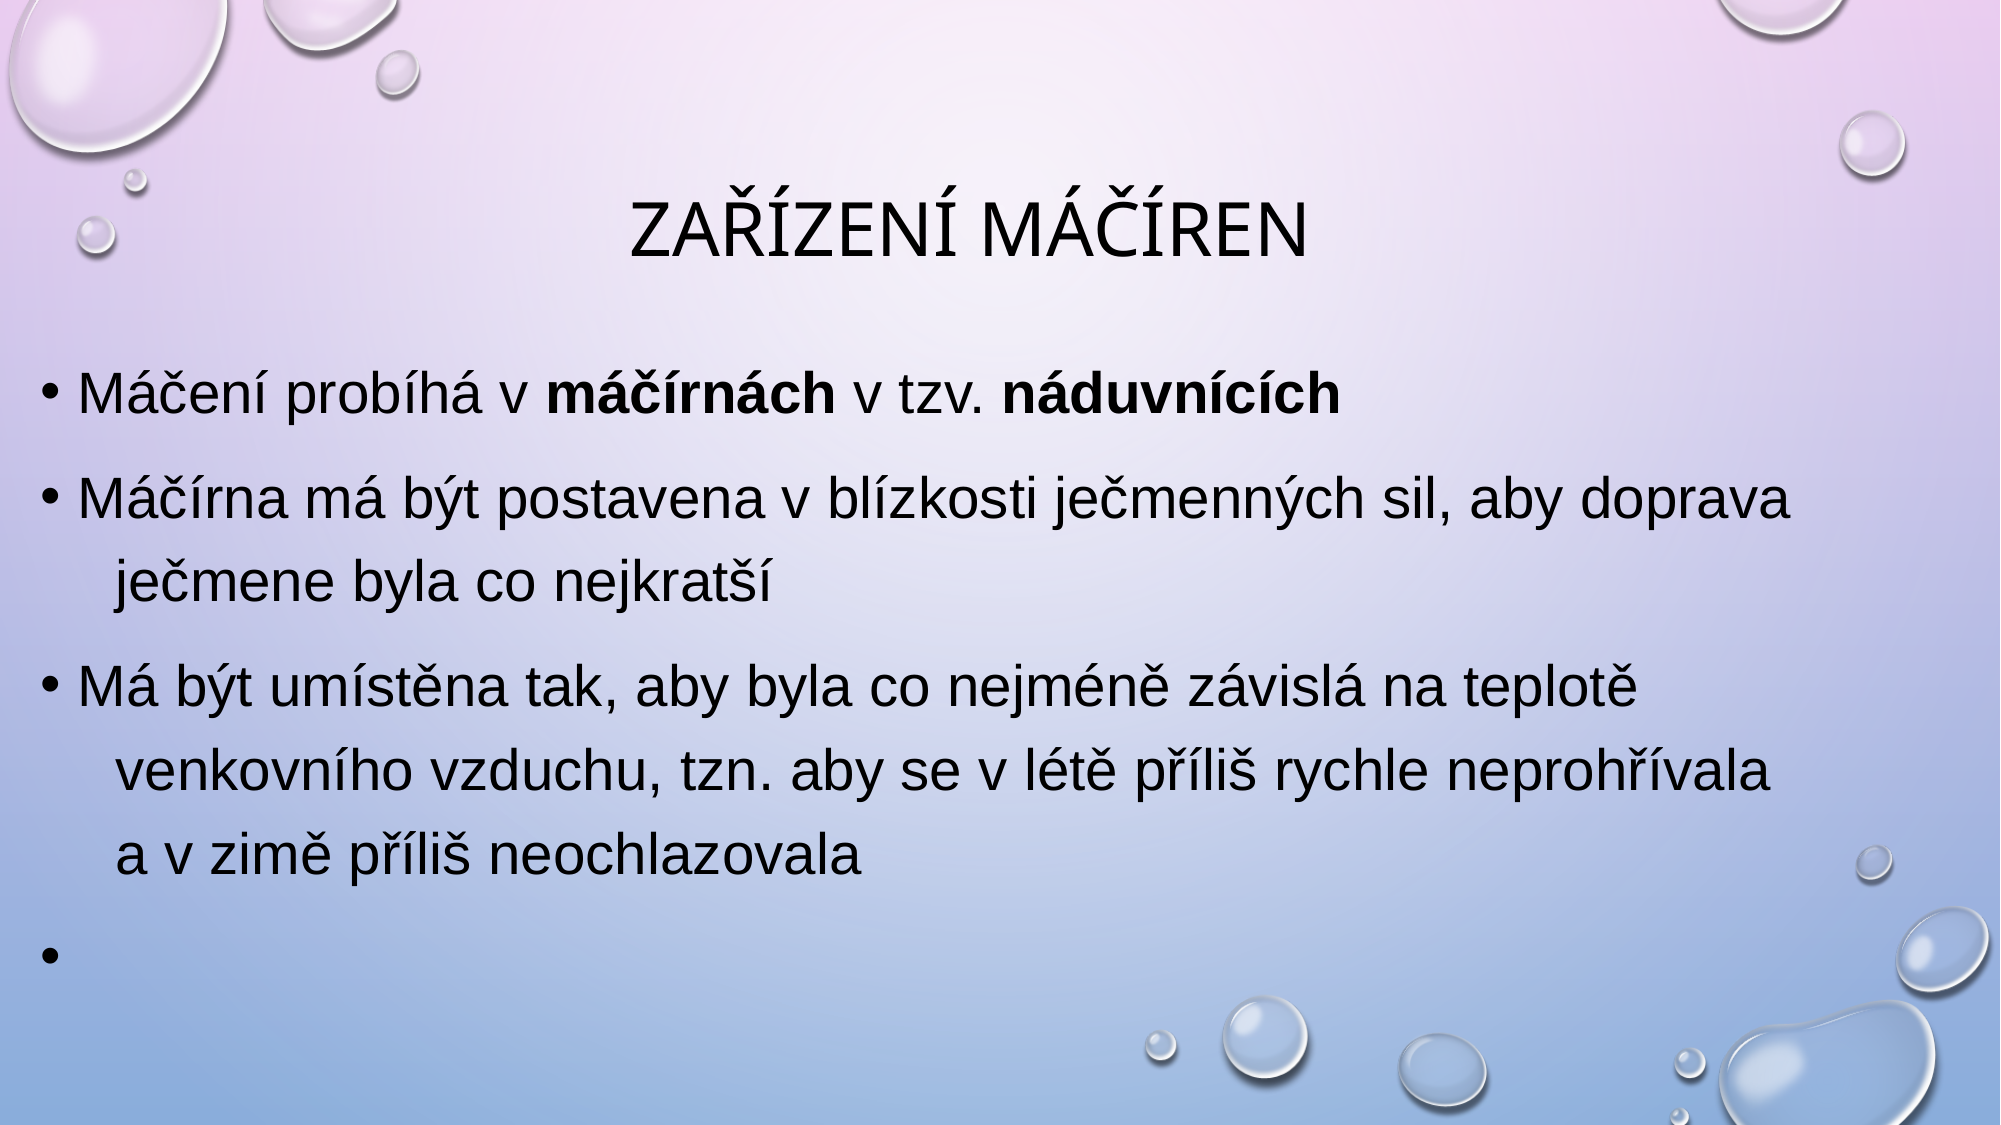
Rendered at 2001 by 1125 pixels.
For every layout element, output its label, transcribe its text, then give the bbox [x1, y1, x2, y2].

title Zařízení máčíren [149, 101, 1851, 364]
list Máčení probíhá v máčírnách v tzv. náduvnících Máčírna má být postavena v blízkosti ječmenných sil, aby doprava ječmene byla co nejkratší Má být umístěna tak, aby byla co nejméně závislá na teplotě venkovního vzduchu, tzn. aby se v létě příliš rychle neprohřívala a v zimě příliš neochlazovala [25, 333, 1850, 950]
